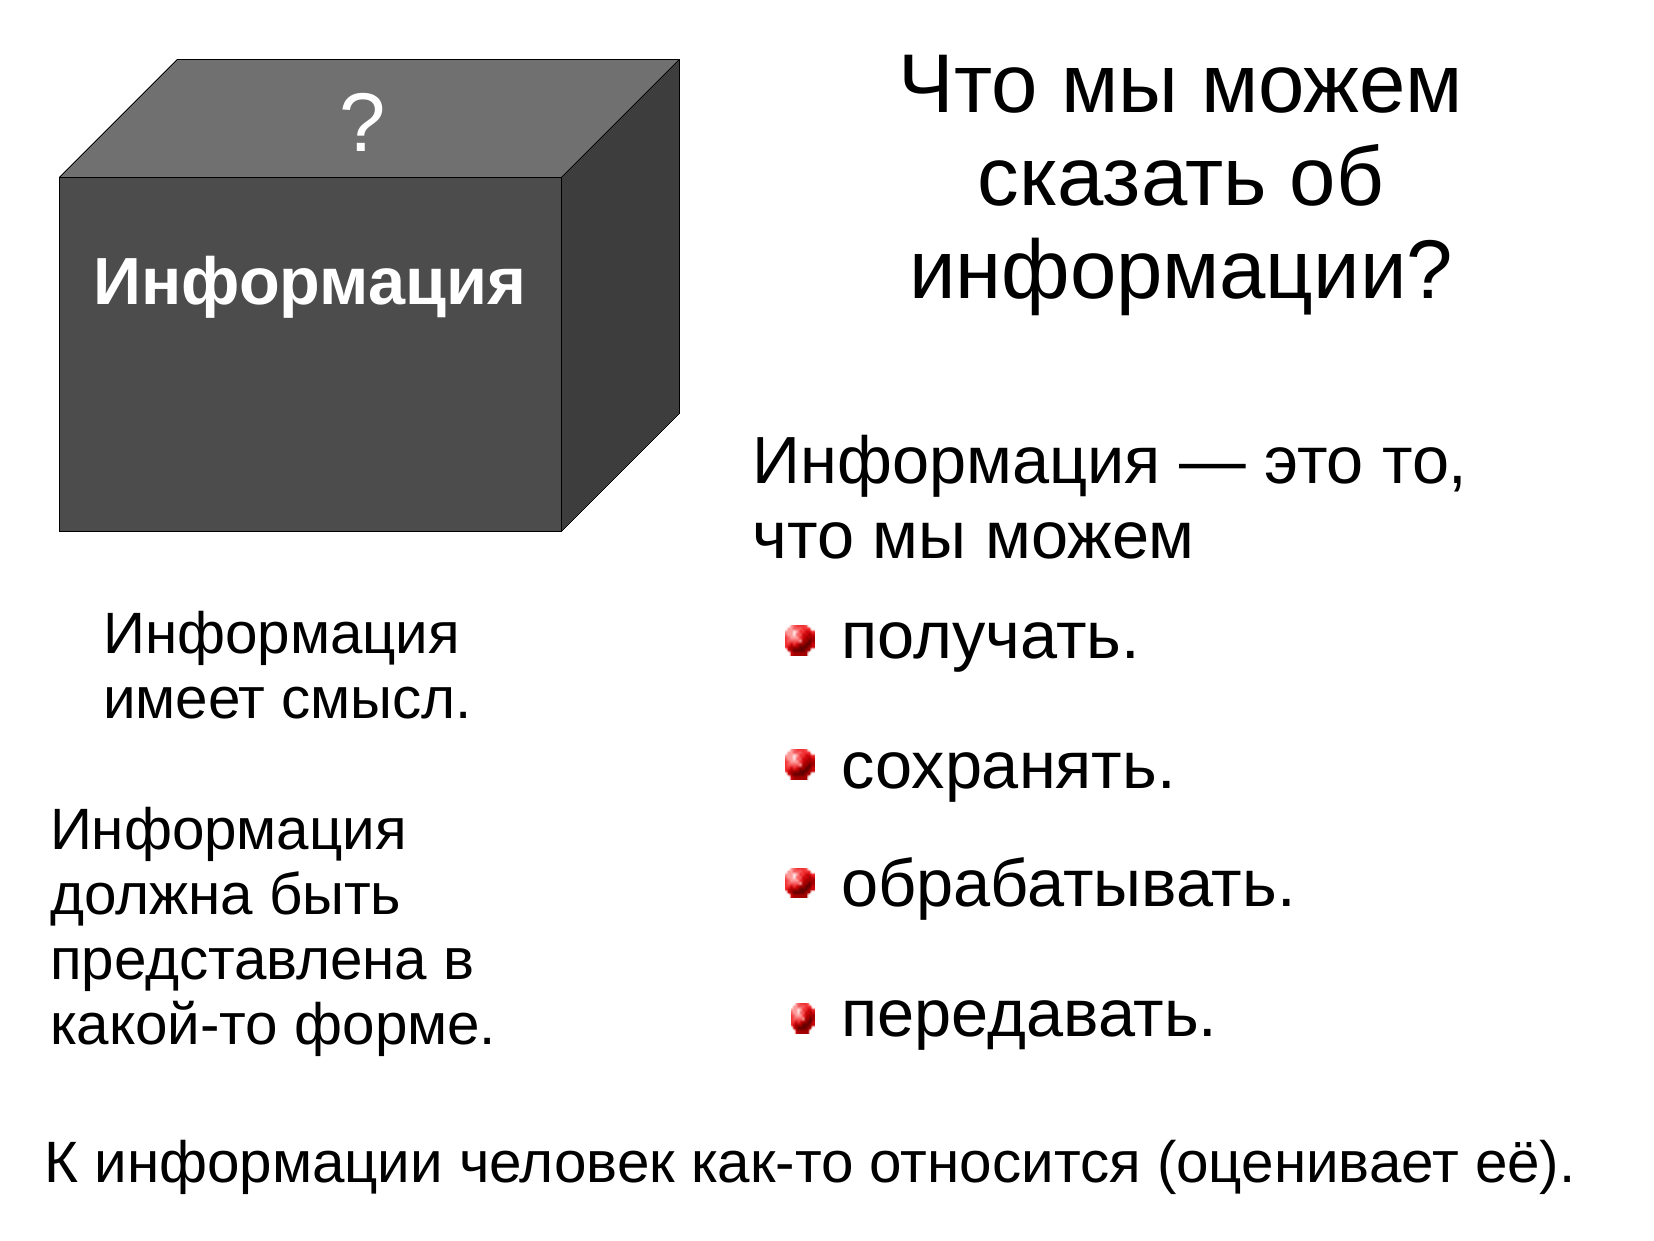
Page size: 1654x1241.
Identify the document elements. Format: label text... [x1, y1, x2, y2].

text_box Что мы можем сказать об информации? [738, 29, 1625, 324]
text_box Информация имеет смысл. [88, 593, 621, 739]
picture [785, 749, 815, 780]
picture [785, 625, 815, 656]
text_box Информация [59, 236, 562, 326]
text_box обрабатывать. [826, 838, 1329, 929]
text_box получать. [826, 590, 1418, 681]
text_box [59, 59, 680, 532]
text_box передавать. [826, 968, 1300, 1059]
text_box Информация должна быть представлена в какой-то форме. [35, 789, 567, 1063]
text_box К информации человек как-то относится (оценивает её). [29, 1122, 1595, 1202]
text_box сохранять. [826, 720, 1211, 811]
text_box ? [324, 69, 414, 178]
picture [791, 1003, 815, 1034]
picture [785, 868, 815, 898]
text_box Информация — это то, что мы можем [738, 415, 1595, 655]
